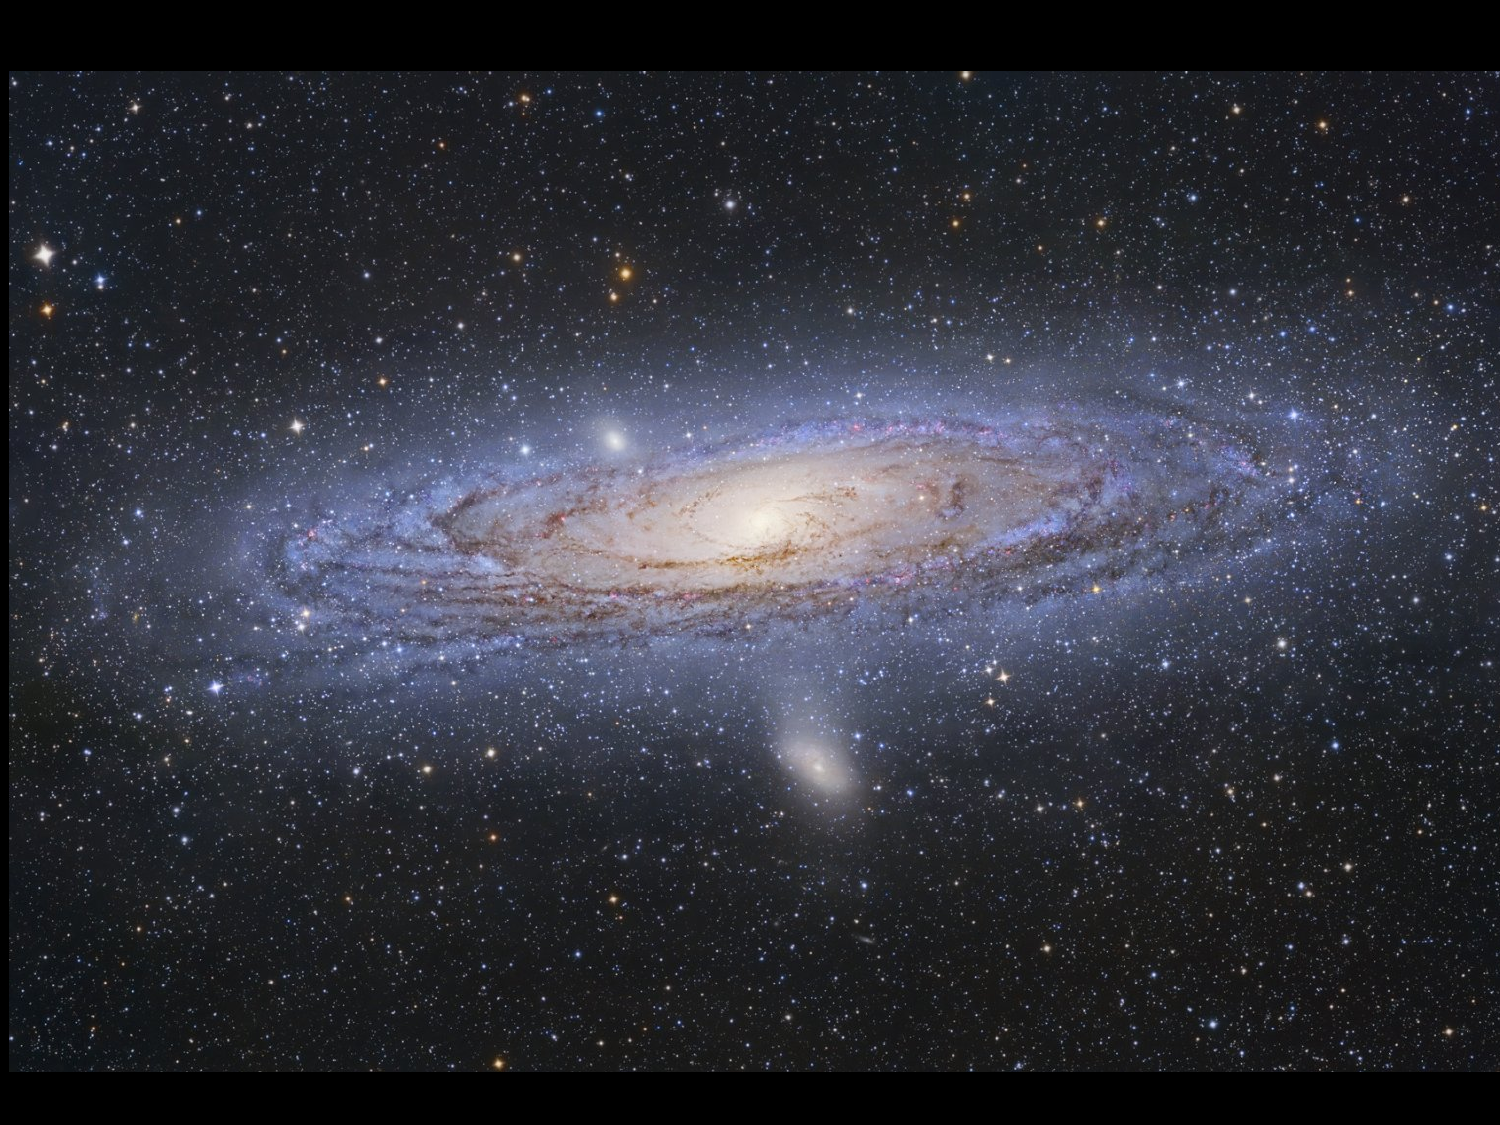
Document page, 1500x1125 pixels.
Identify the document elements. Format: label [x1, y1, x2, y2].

picture [9, 71, 1500, 1072]
